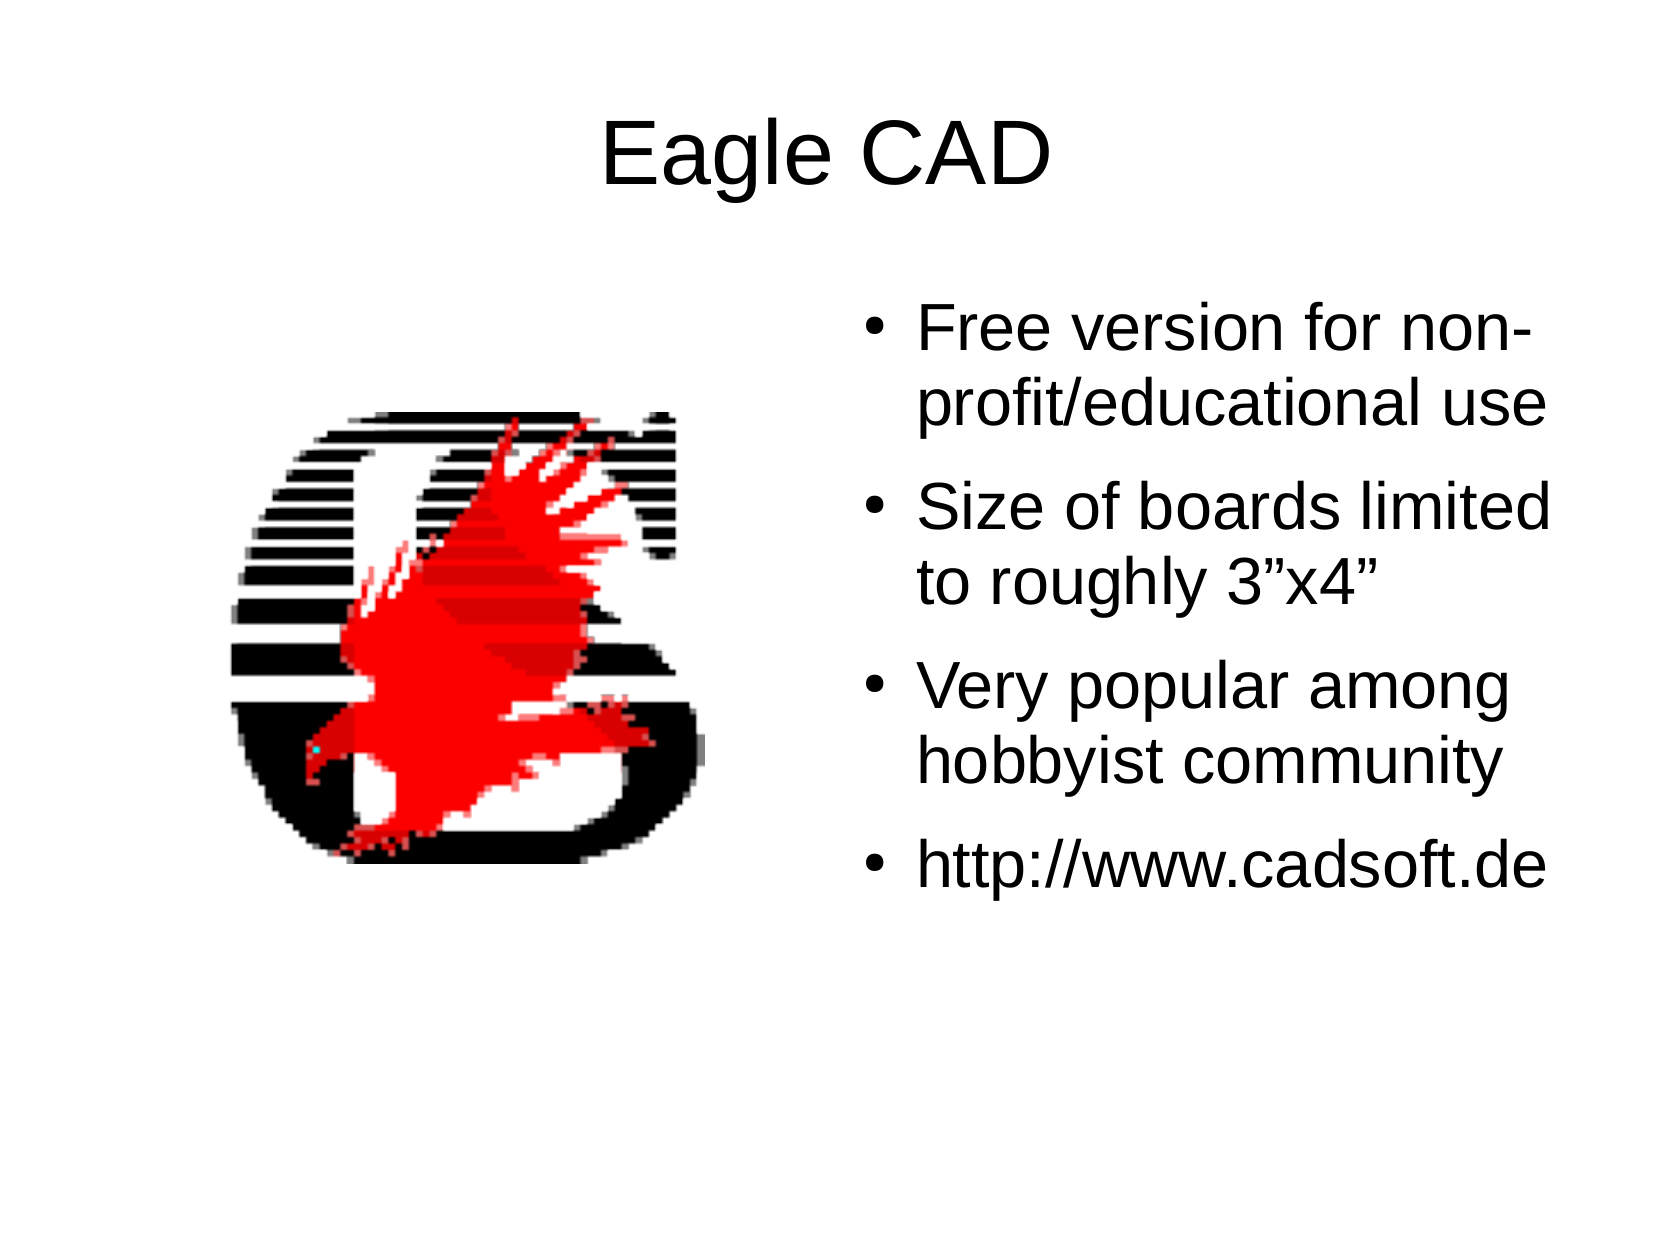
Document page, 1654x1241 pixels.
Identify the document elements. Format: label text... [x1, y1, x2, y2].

title Eagle CAD [82, 56, 1571, 250]
list Free version for non-profit/educational use Size of boards limited to roughly 3”x4” Very popular among hobbyist community http://www.cadsoft.de [845, 290, 1572, 1094]
picture [225, 412, 705, 864]
